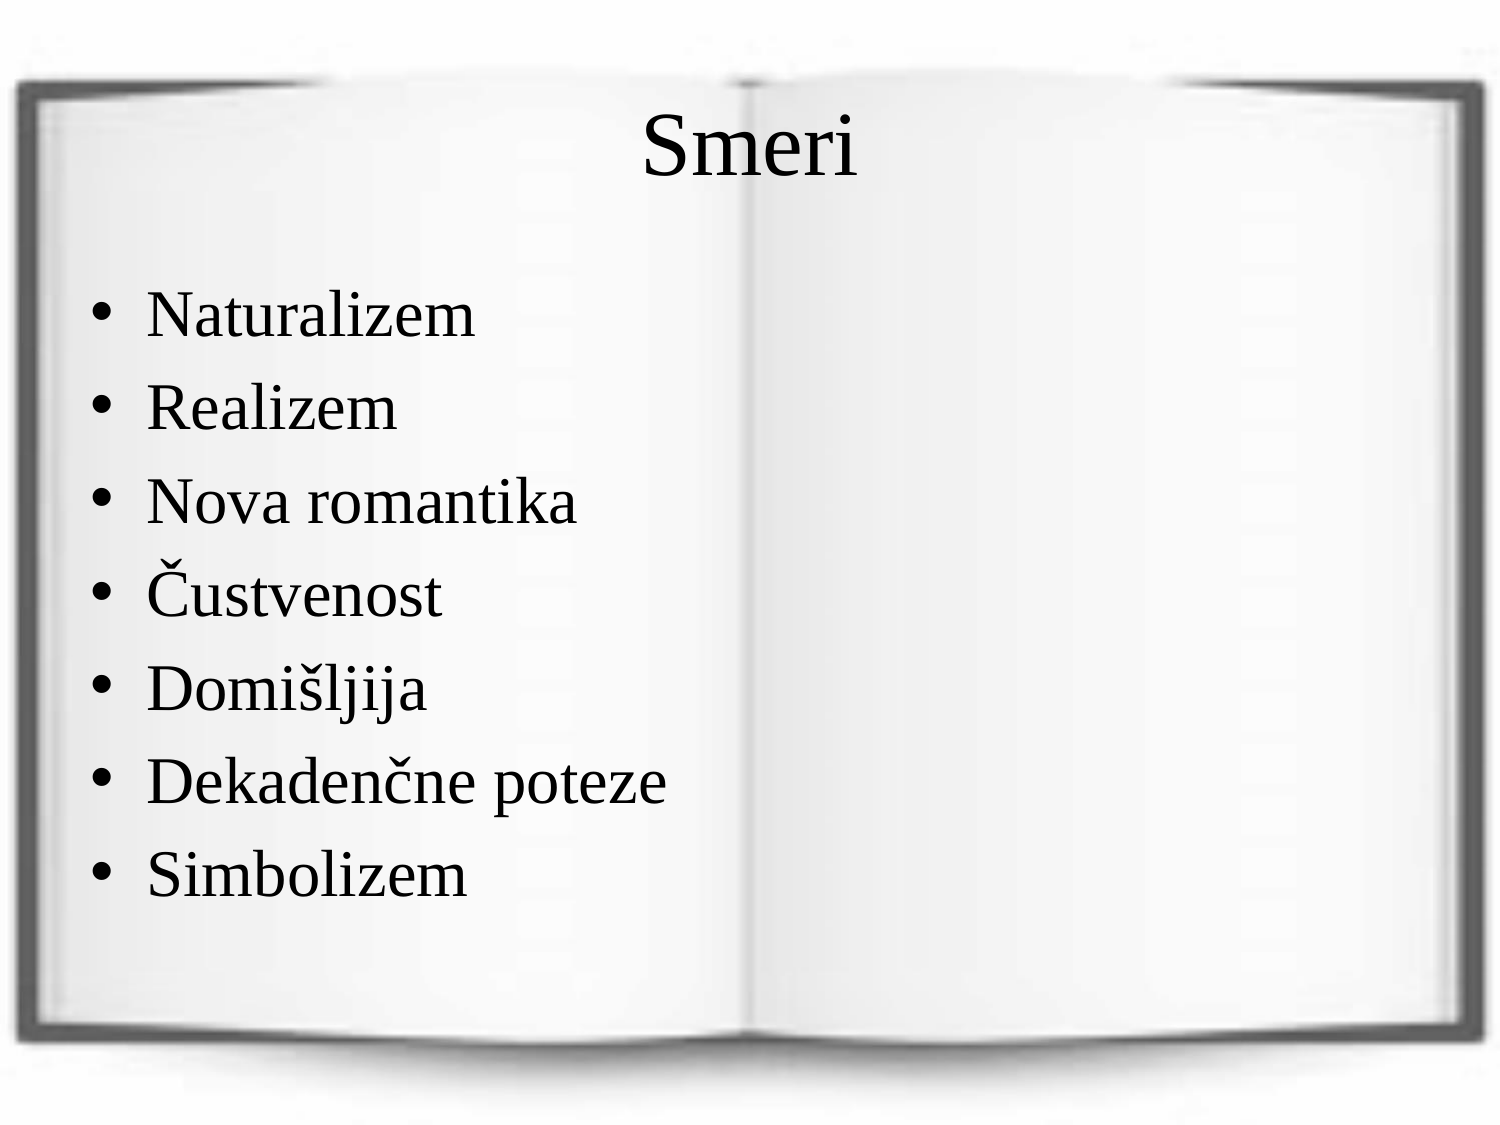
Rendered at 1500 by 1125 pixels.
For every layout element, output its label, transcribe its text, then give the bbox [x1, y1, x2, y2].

title Smeri [75, 45, 1425, 233]
picture [0, 0, 1500, 1125]
list Naturalizem Realizem Nova romantika Čustvenost Domišljija Dekadenčne poteze Simbolizem [75, 262, 1425, 1005]
